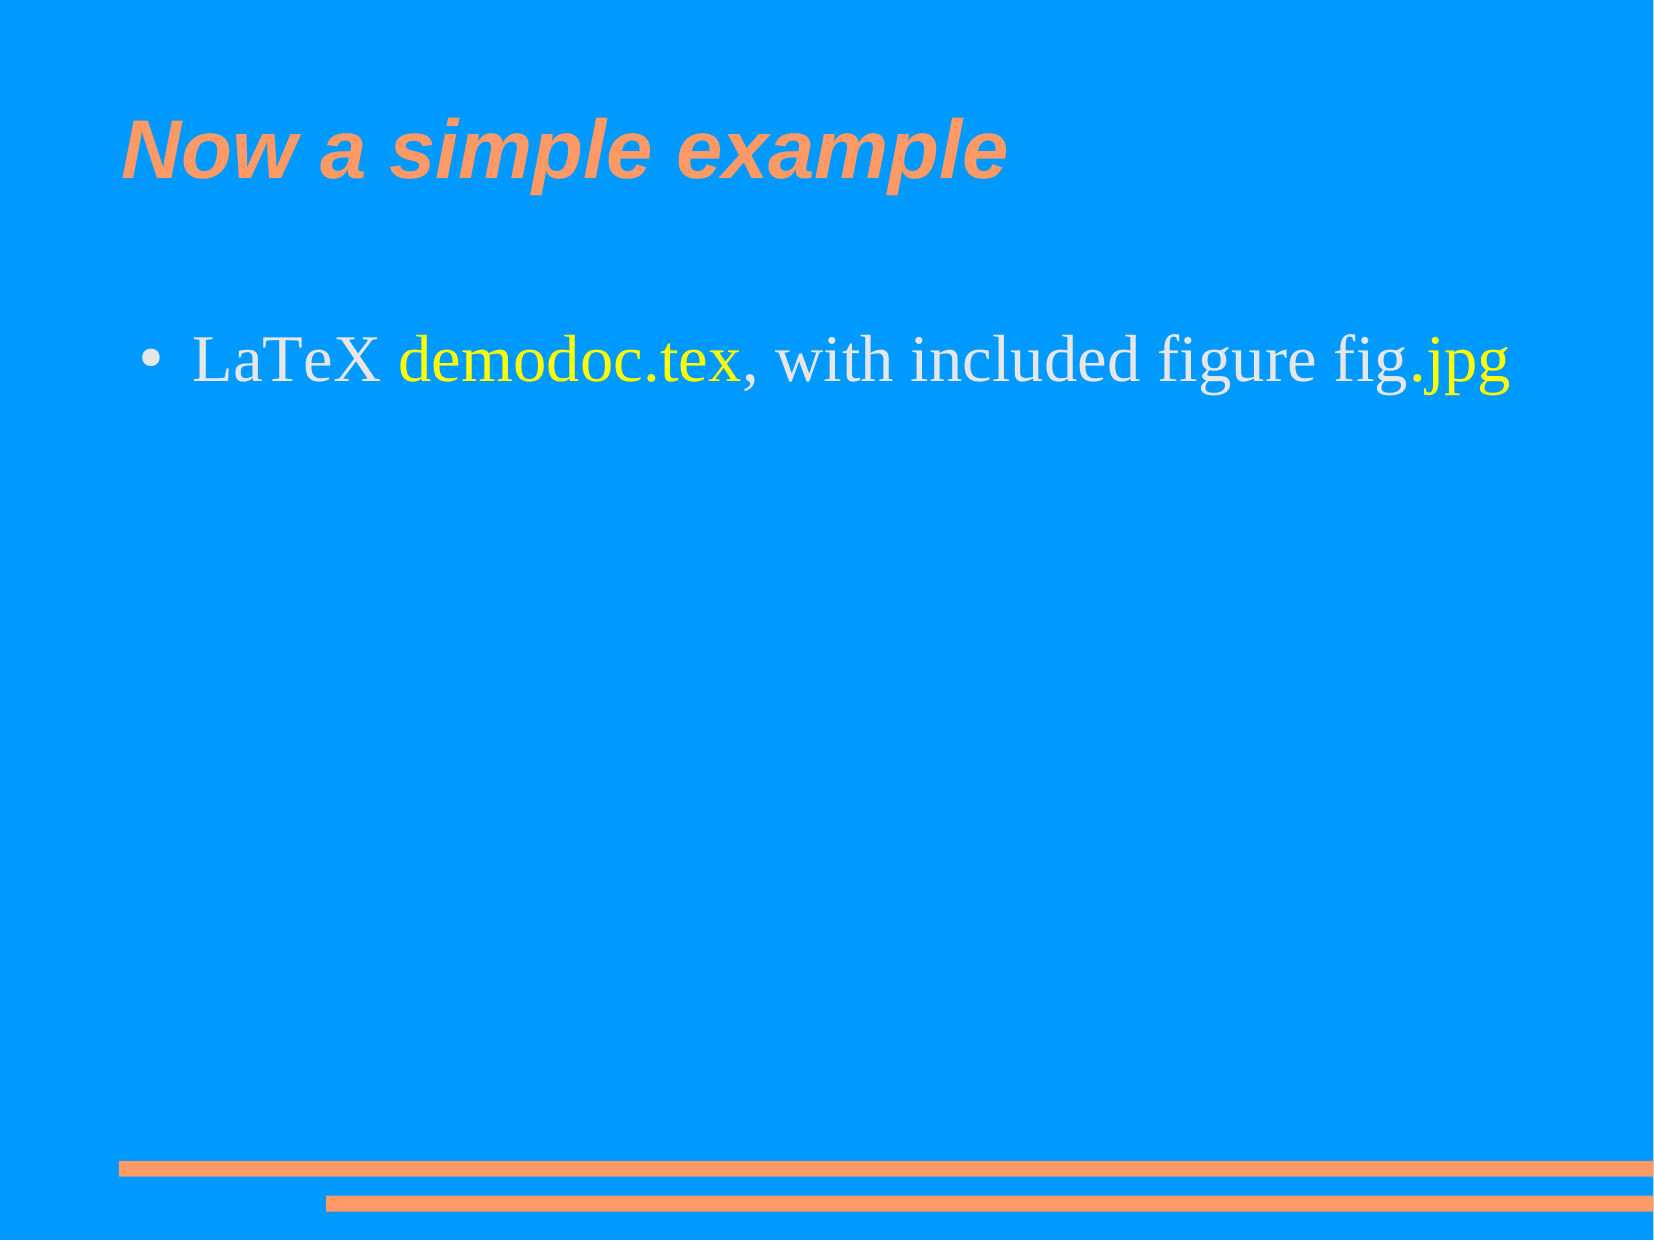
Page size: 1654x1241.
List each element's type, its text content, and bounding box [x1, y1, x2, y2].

title Now a simple example [121, 46, 1534, 254]
list LaTeX demodoc.tex, with included figure fig.jpg [121, 322, 1561, 1132]
